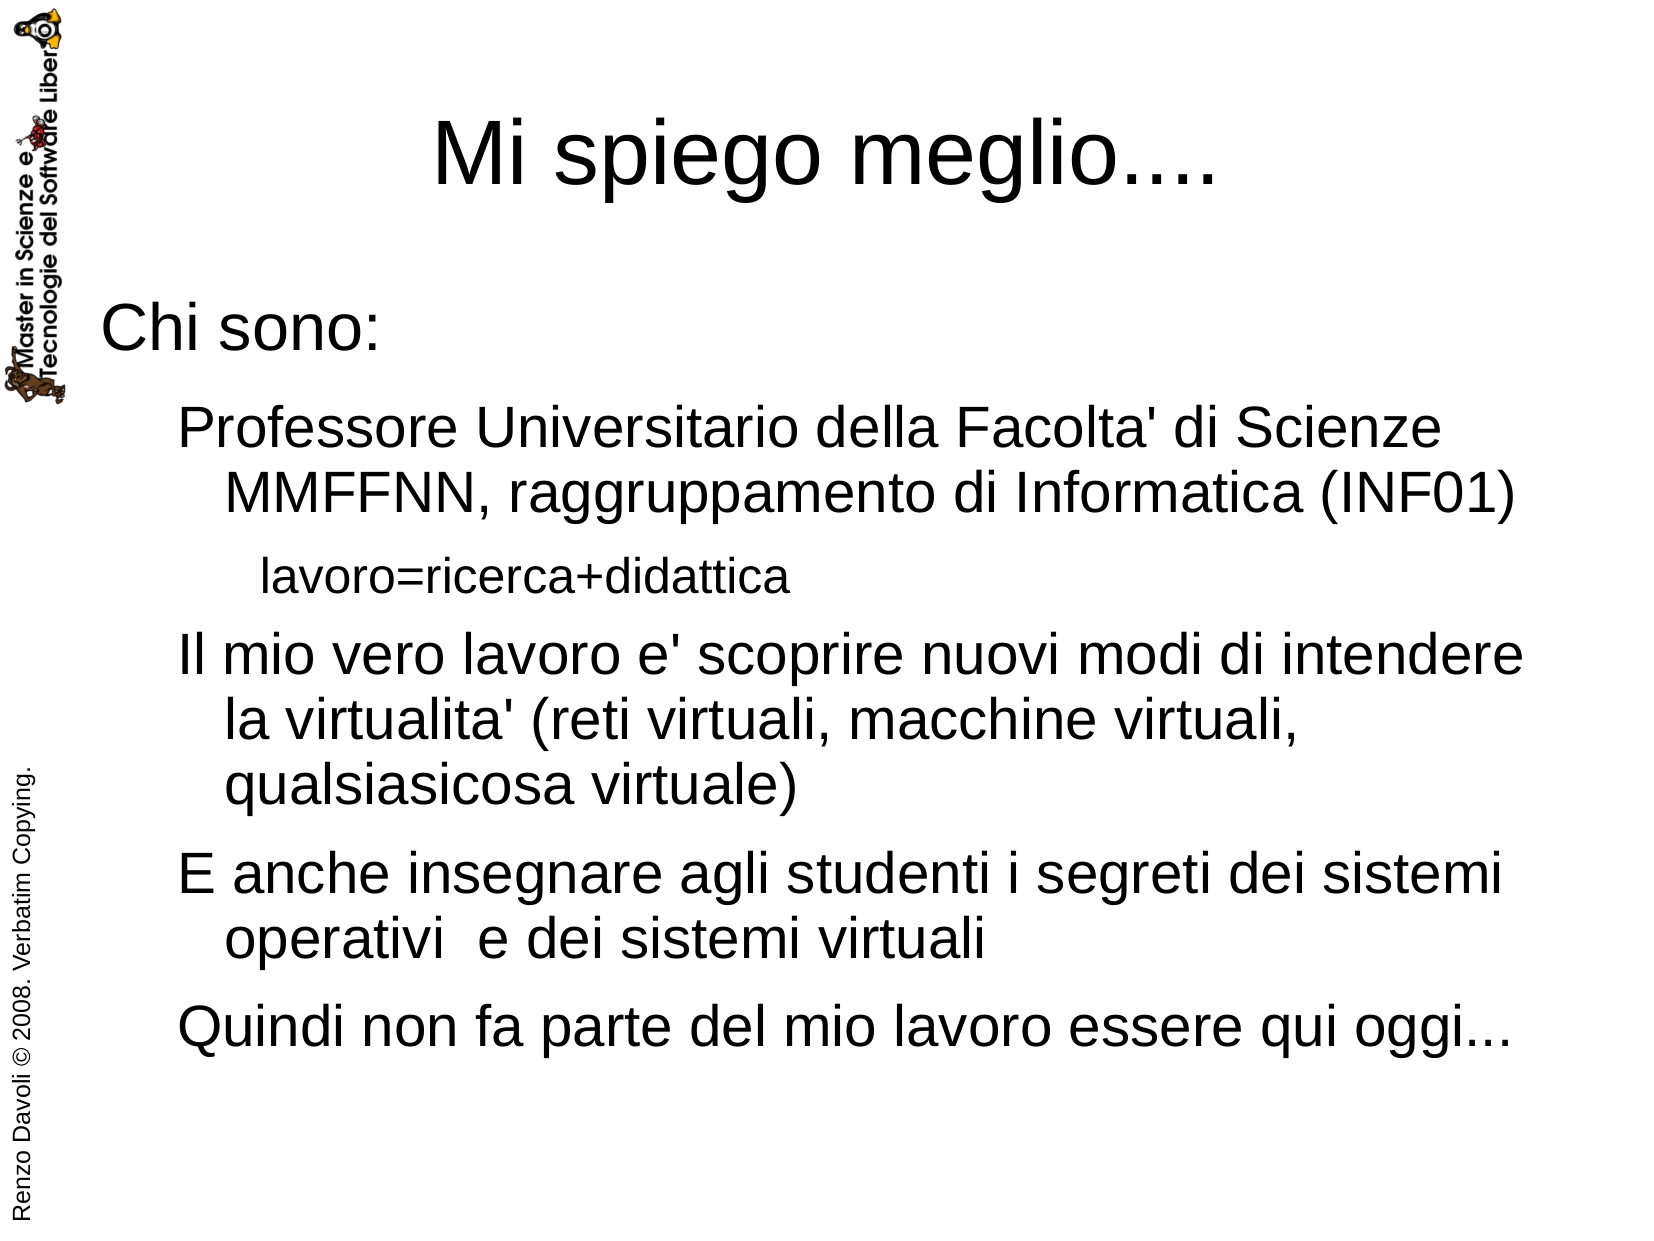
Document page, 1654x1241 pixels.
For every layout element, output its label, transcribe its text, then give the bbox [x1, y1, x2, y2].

list Chi sono: Professore Universitario della Facolta' di Scienze MMFFNN, raggruppamento di Informatica (INF01) lavoro=ricerca+didattica Il mio vero lavoro e' scoprire nuovi modi di intendere la virtualita' (reti virtuali, macchine virtuali, qualsiasicosa virtuale) E anche insegnare agli studenti i segreti dei sistemi operativi e dei sistemi virtuali Quindi non fa parte del mio lavoro essere qui oggi... [82, 290, 1571, 1094]
title Mi spiego meglio.... [82, 49, 1571, 257]
picture [1, 2, 69, 413]
